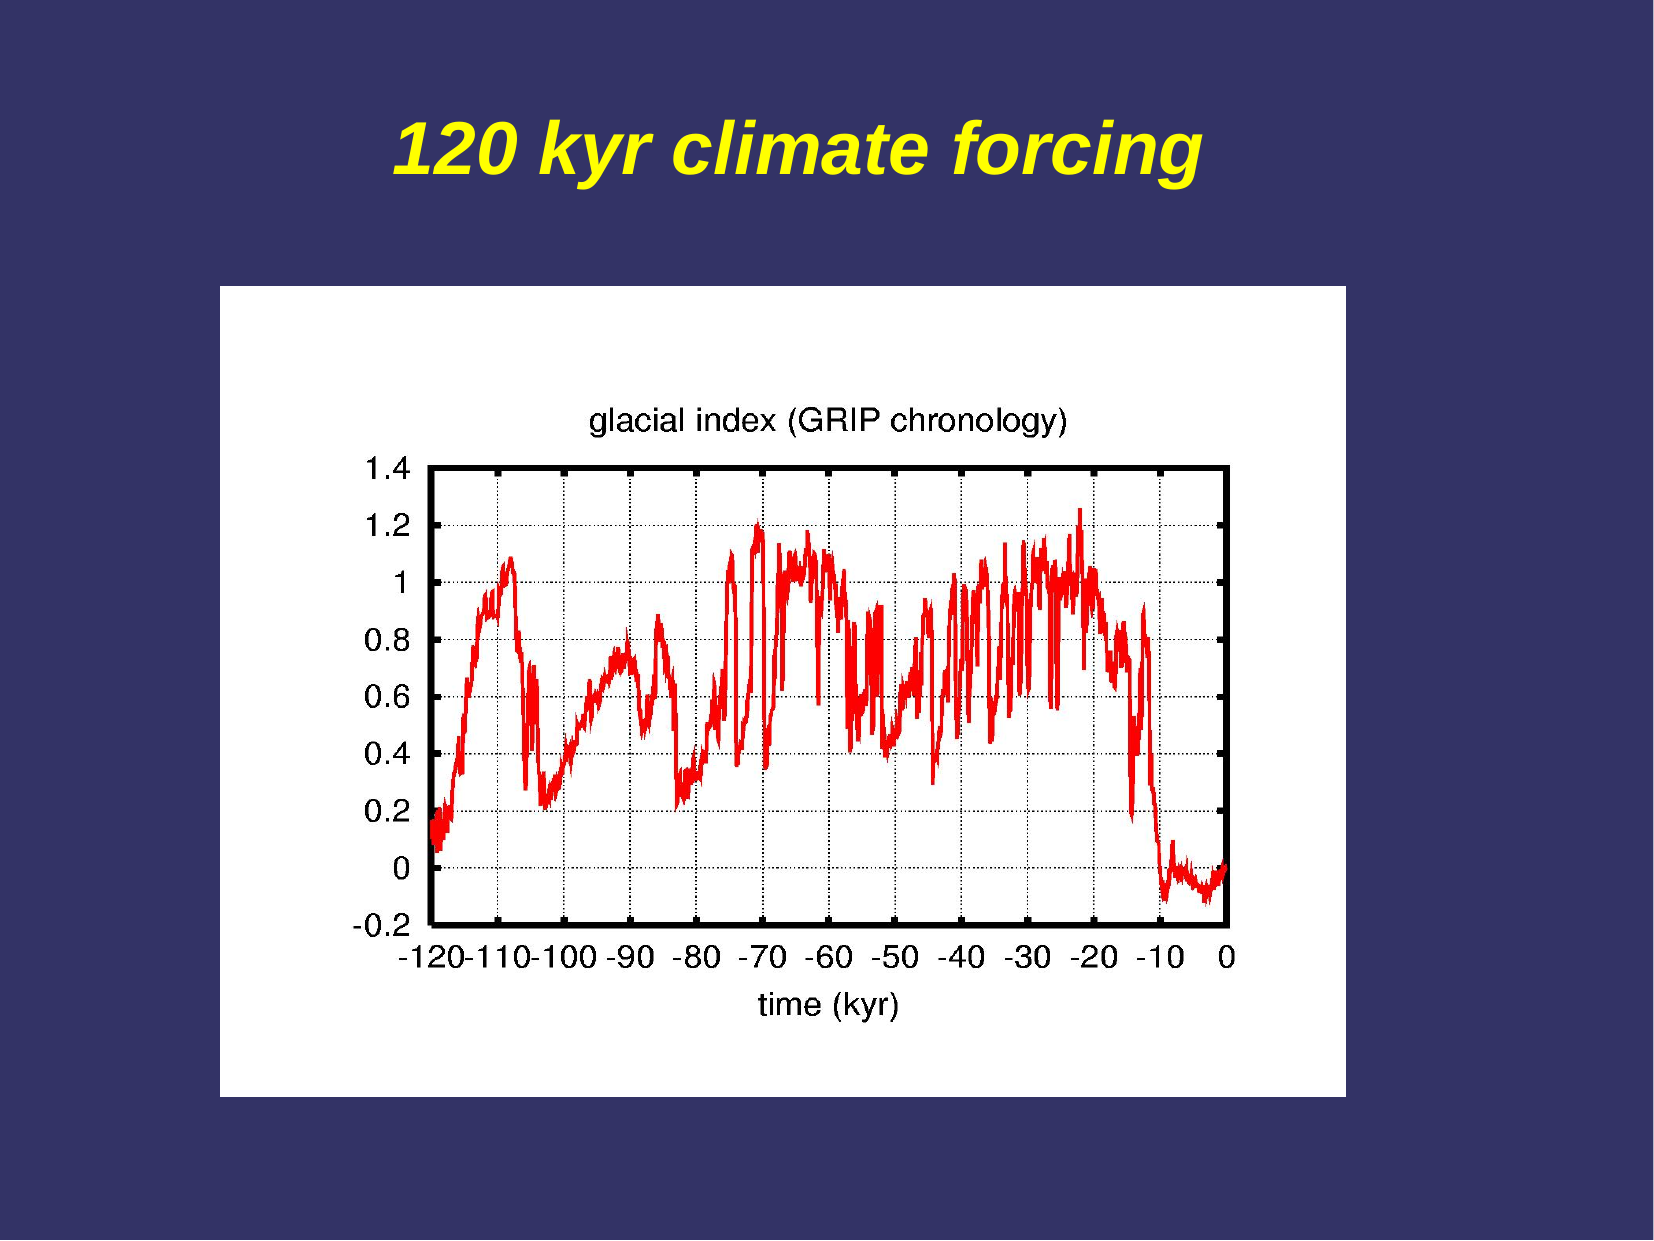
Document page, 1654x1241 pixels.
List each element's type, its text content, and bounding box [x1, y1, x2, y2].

title 120 kyr climate forcing [103, 49, 1516, 250]
picture [220, 286, 1346, 1097]
